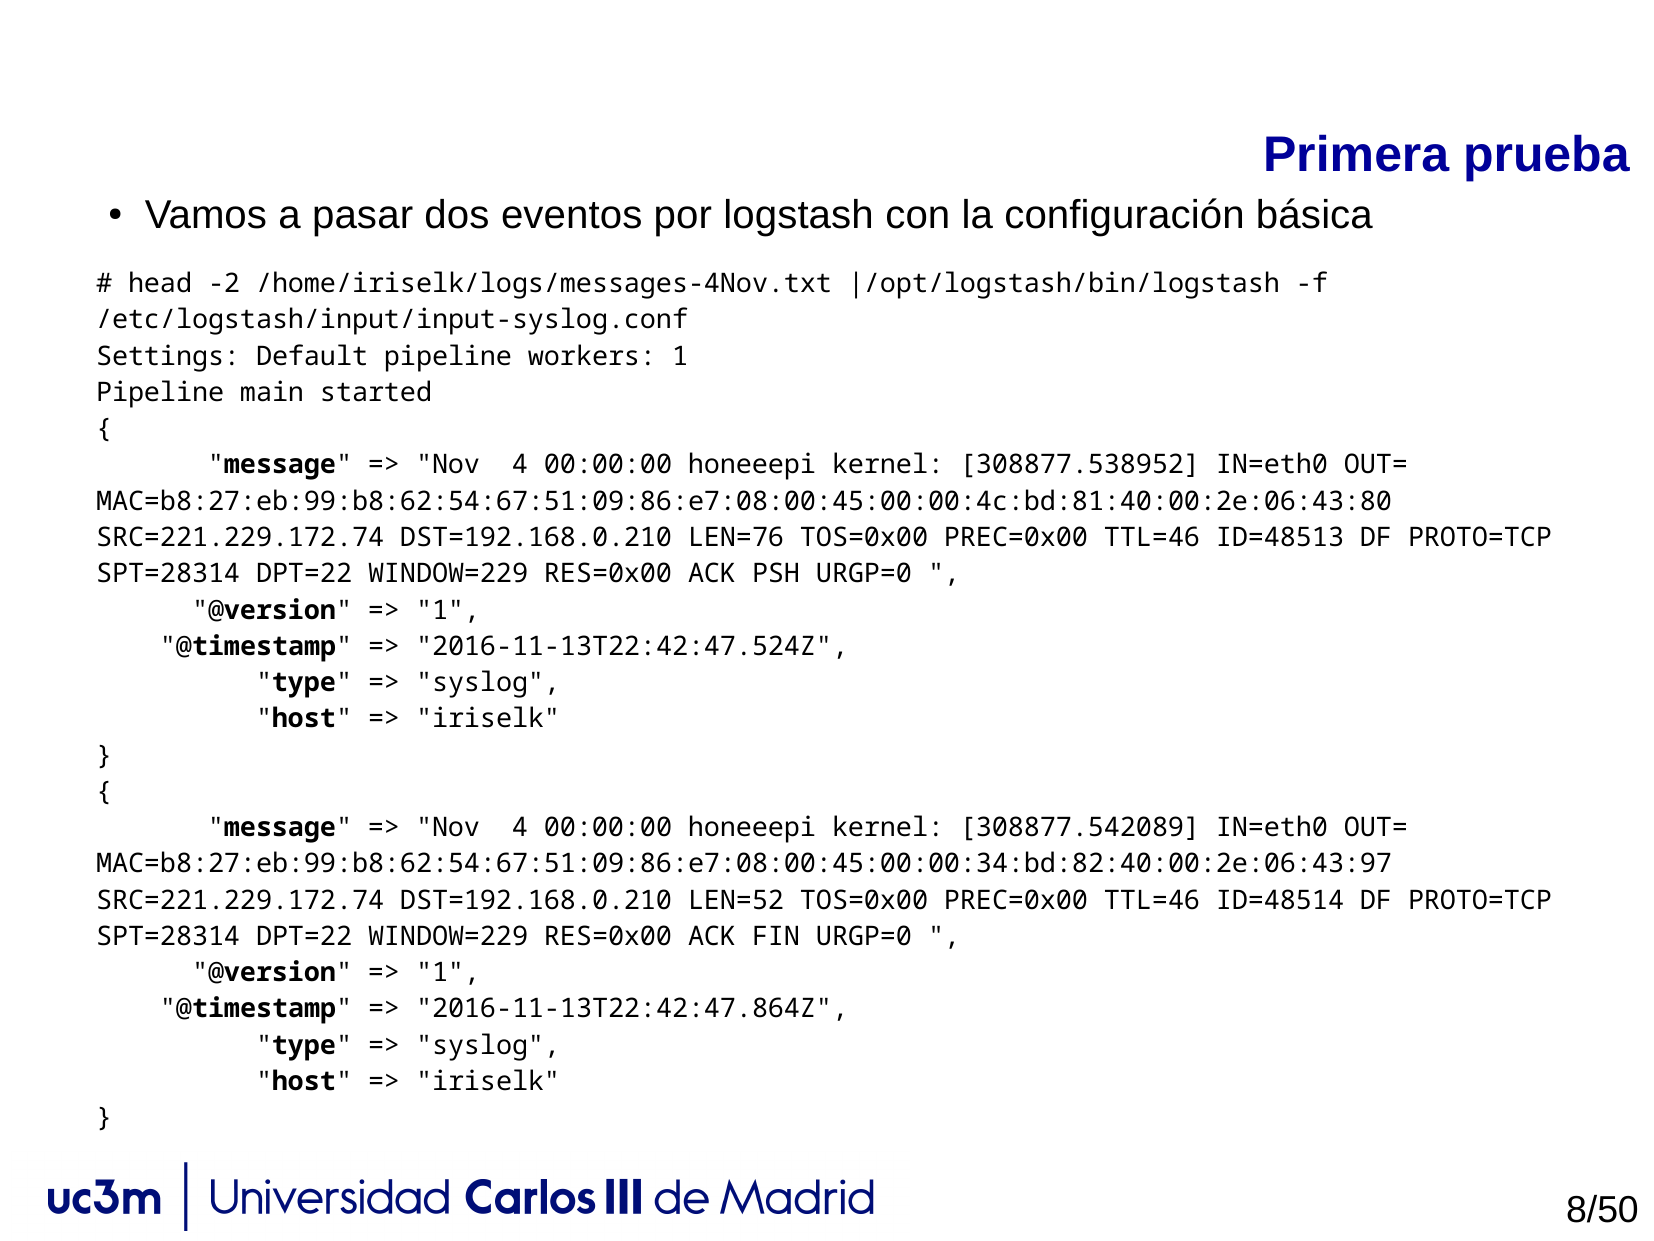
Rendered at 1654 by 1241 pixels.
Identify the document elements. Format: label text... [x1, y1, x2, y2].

title Primera prueba [366, 0, 1630, 182]
picture [11, 1151, 910, 1241]
list Vamos a pasar dos eventos por logstash con la configuración básica # head -2 /home/iriselk/logs/messages-4Nov.txt |/opt/logstash/bin/logstash -f /etc/logstash/input/input-syslog.conf Settings: Default pipeline workers: 1 Pipeline main started { "message" => "Nov 4 00:00:00 honeeepi kernel: [308877.538952] IN=eth0 OUT= MAC=b8:27:eb:99:b8:62:54:67:51:09:86:e7:08:00:45:00:00:4c:bd:81:40:00:2e:06:43:80 SRC=221.229.172.74 DST=192.168.0.210 LEN=76 TOS=0x00 PREC=0x00 TTL=46 ID=48513 DF PROTO=TCP SPT=28314 DPT=22 WINDOW=229 RES=0x00 ACK PSH URGP=0 ", "@version" => "1", "@timestamp" => "2016-11-13T22:42:47.524Z", "type" => "syslog", "host" => "iriselk" } { "message" => "Nov 4 00:00:00 honeeepi kernel: [308877.542089] IN=eth0 OUT= MAC=b8:27:eb:99:b8:62:54:67:51:09:86:e7:08:00:45:00:00:34:bd:82:40:00:2e:06:43:97 SRC=221.229.172.74 DST=192.168.0.210 LEN=52 TOS=0x00 PREC=0x00 TTL=46 ID=48514 DF PROTO=TCP SPT=28314 DPT=22 WINDOW=229 RES=0x00 ACK FIN URGP=0 ", "@version" => "1", "@timestamp" => "2016-11-13T22:42:47.864Z", "type" => "syslog", "host" => "iriselk" } [95, 192, 1584, 1147]
